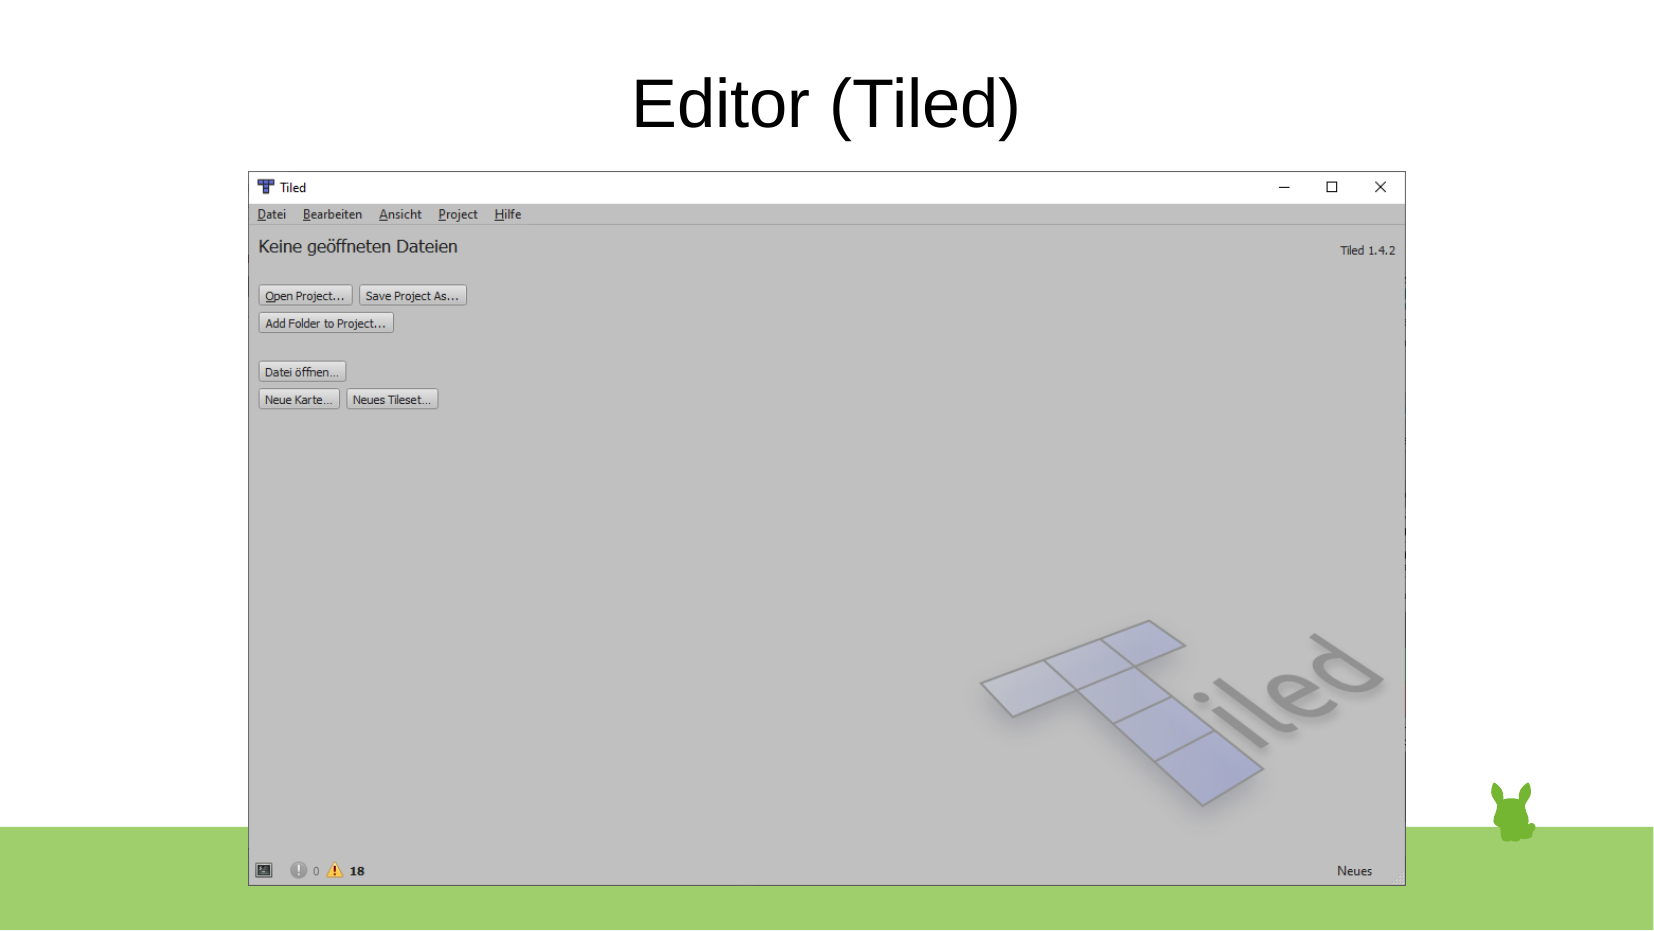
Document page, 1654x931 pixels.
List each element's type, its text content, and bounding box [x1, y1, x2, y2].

picture [248, 171, 1406, 886]
title Editor (Tiled) [88, 29, 1565, 178]
